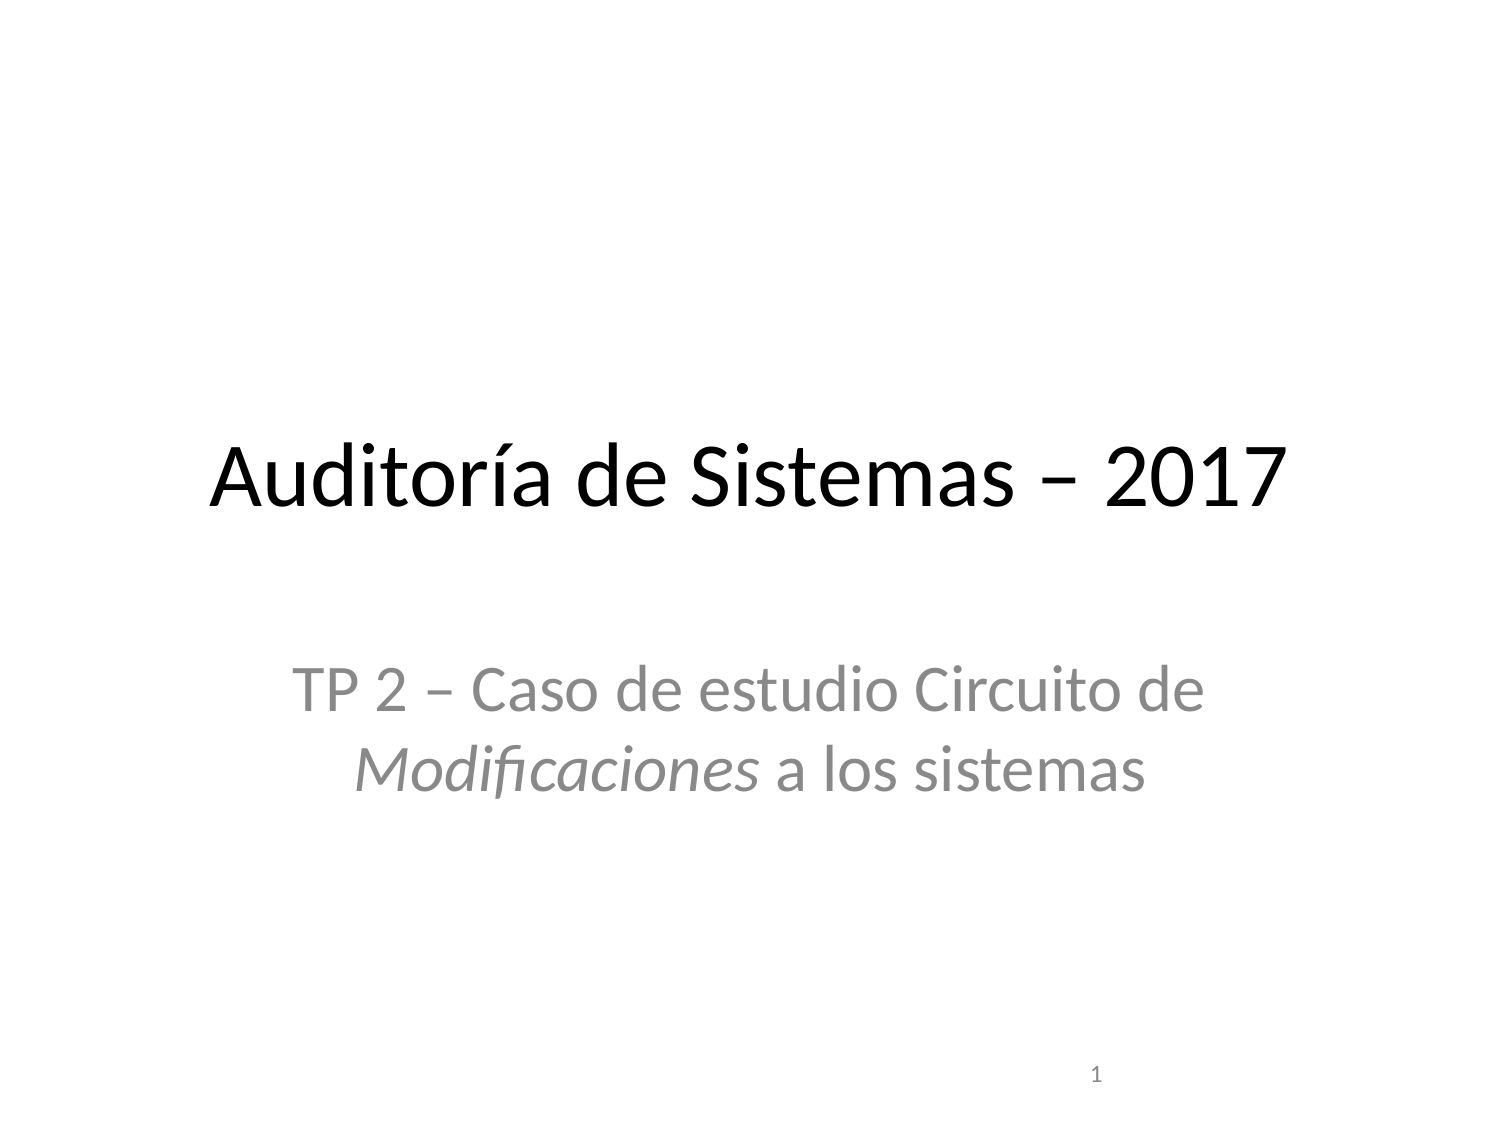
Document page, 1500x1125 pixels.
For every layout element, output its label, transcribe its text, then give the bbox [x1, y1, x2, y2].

subtitle TP 2 – Caso de estudio Circuito de Modificaciones a los sistemas [225, 637, 1276, 925]
title Auditoría de Sistemas – 2017 [112, 349, 1388, 591]
text_box [1074, 1042, 1426, 1103]
